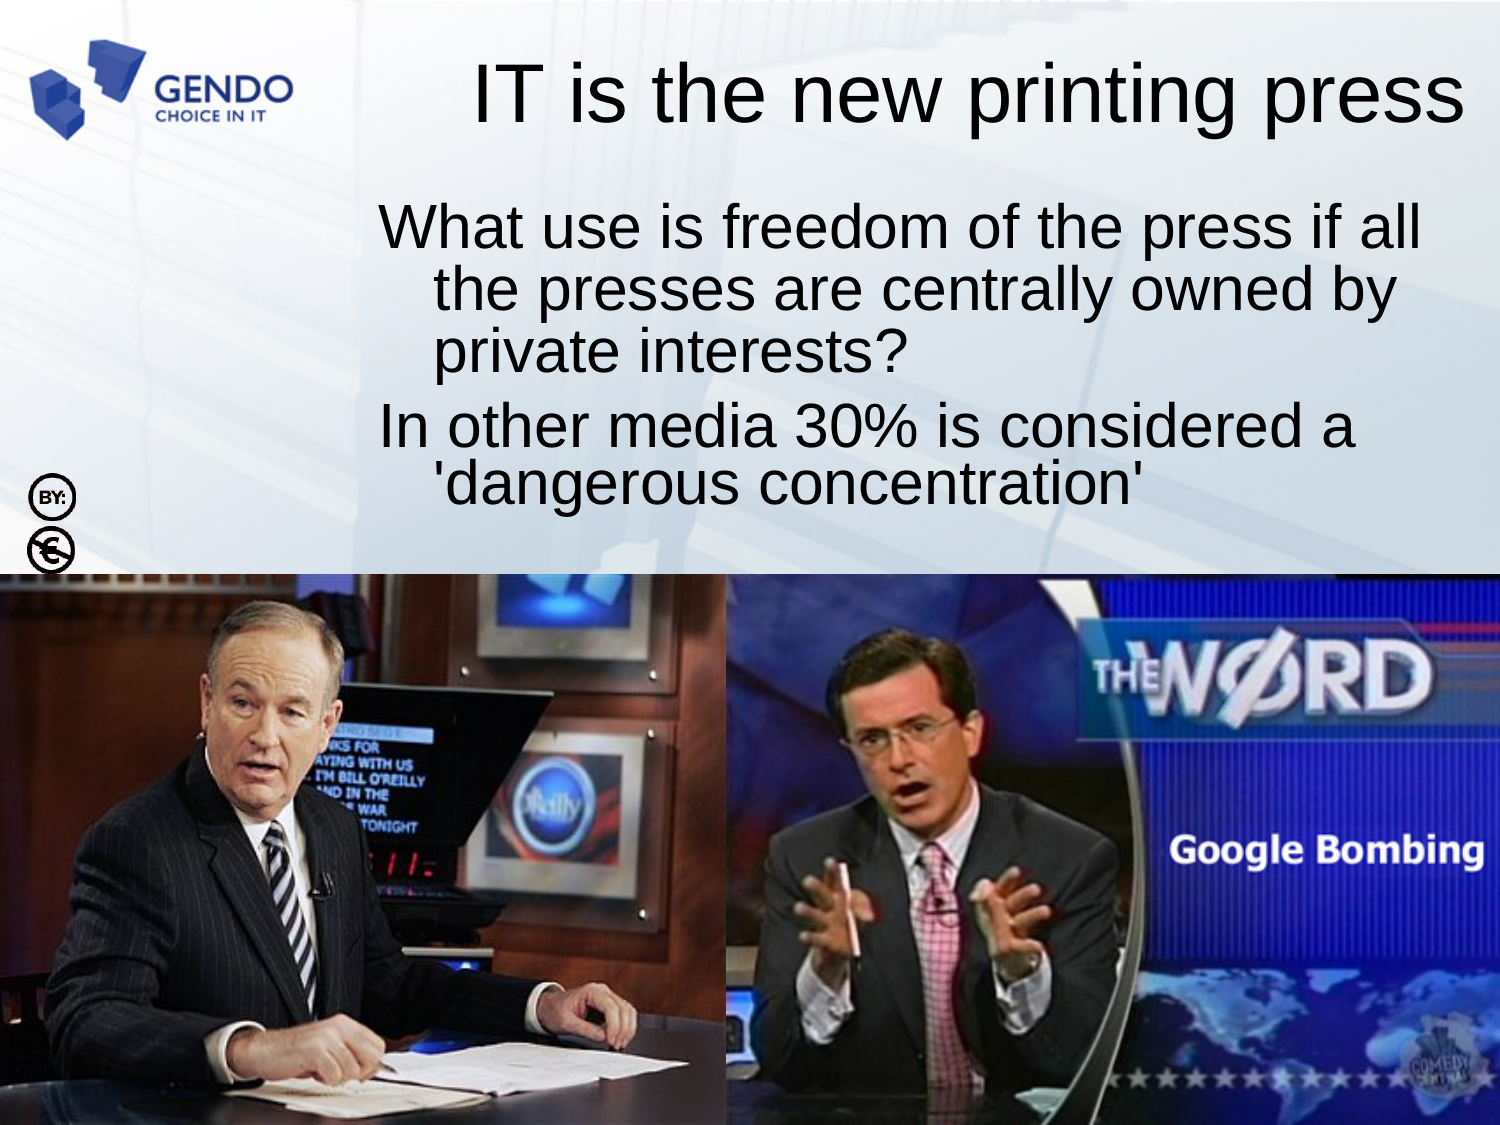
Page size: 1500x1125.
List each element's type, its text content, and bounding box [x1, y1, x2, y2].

title IT is the new printing press [309, 25, 1500, 170]
picture [0, 0, 1500, 1125]
list What use is freedom of the press if all the presses are centrally owned by private interests? In other media 30% is considered a 'dangerous concentration' [378, 199, 1496, 574]
